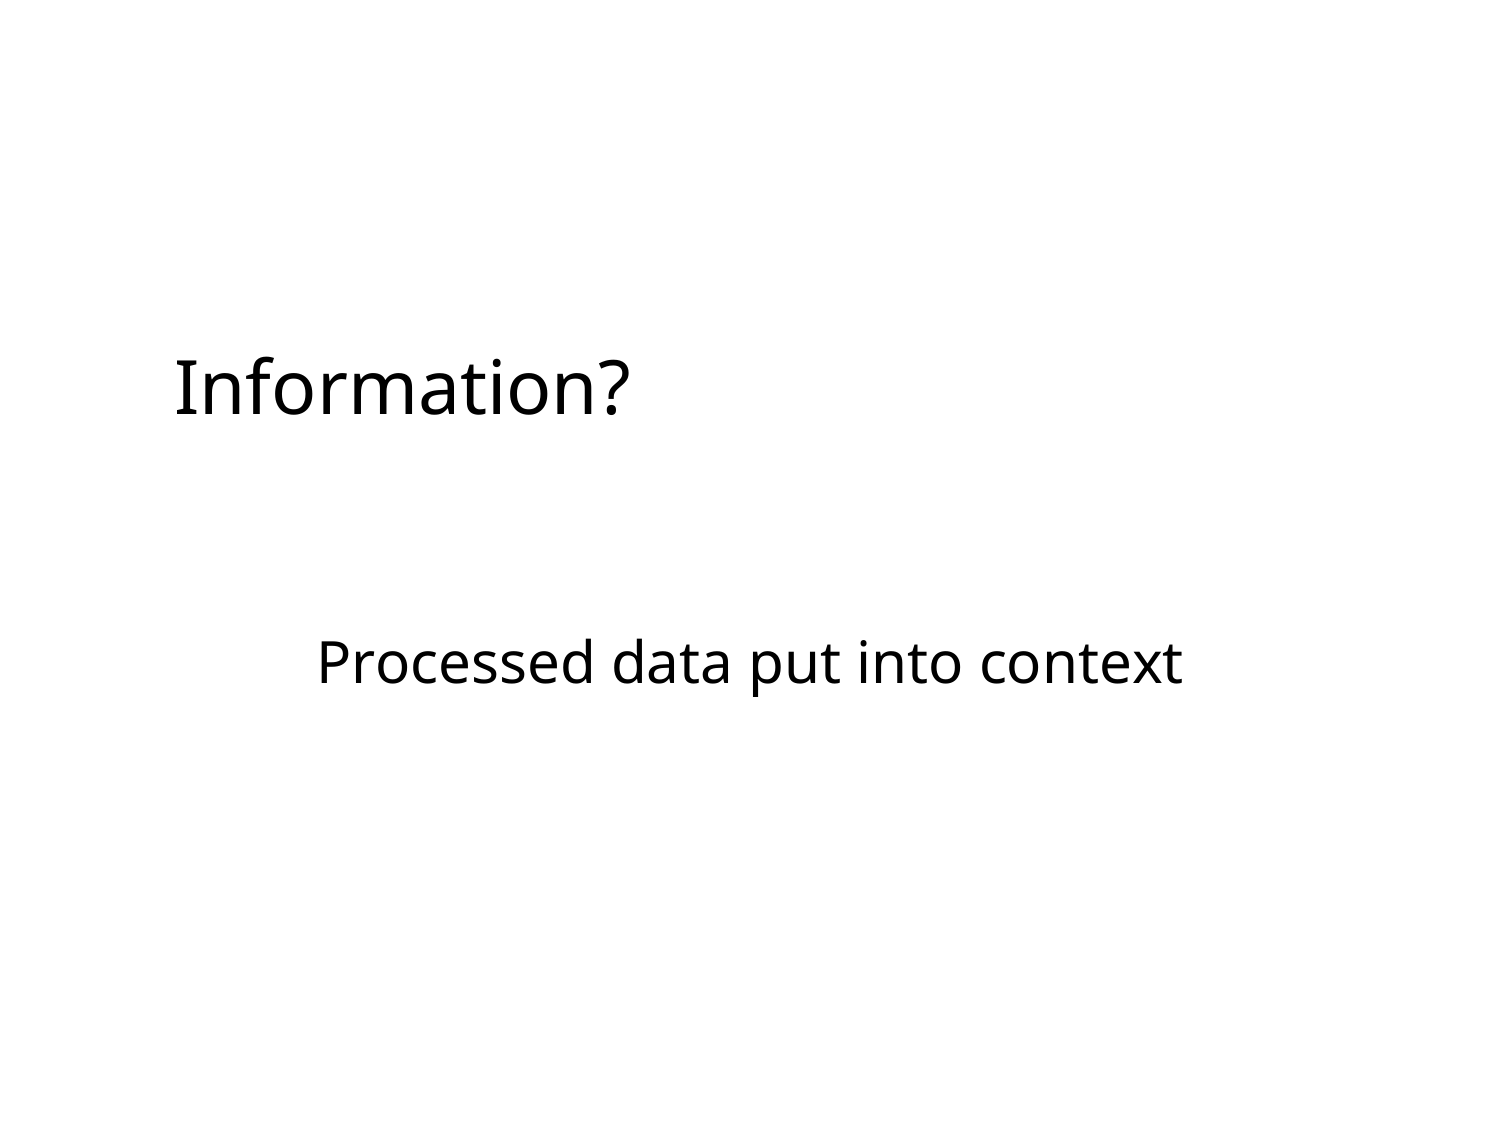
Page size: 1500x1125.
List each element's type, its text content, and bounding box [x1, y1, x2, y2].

text_box Information? Processed data put into context [159, 326, 1341, 709]
